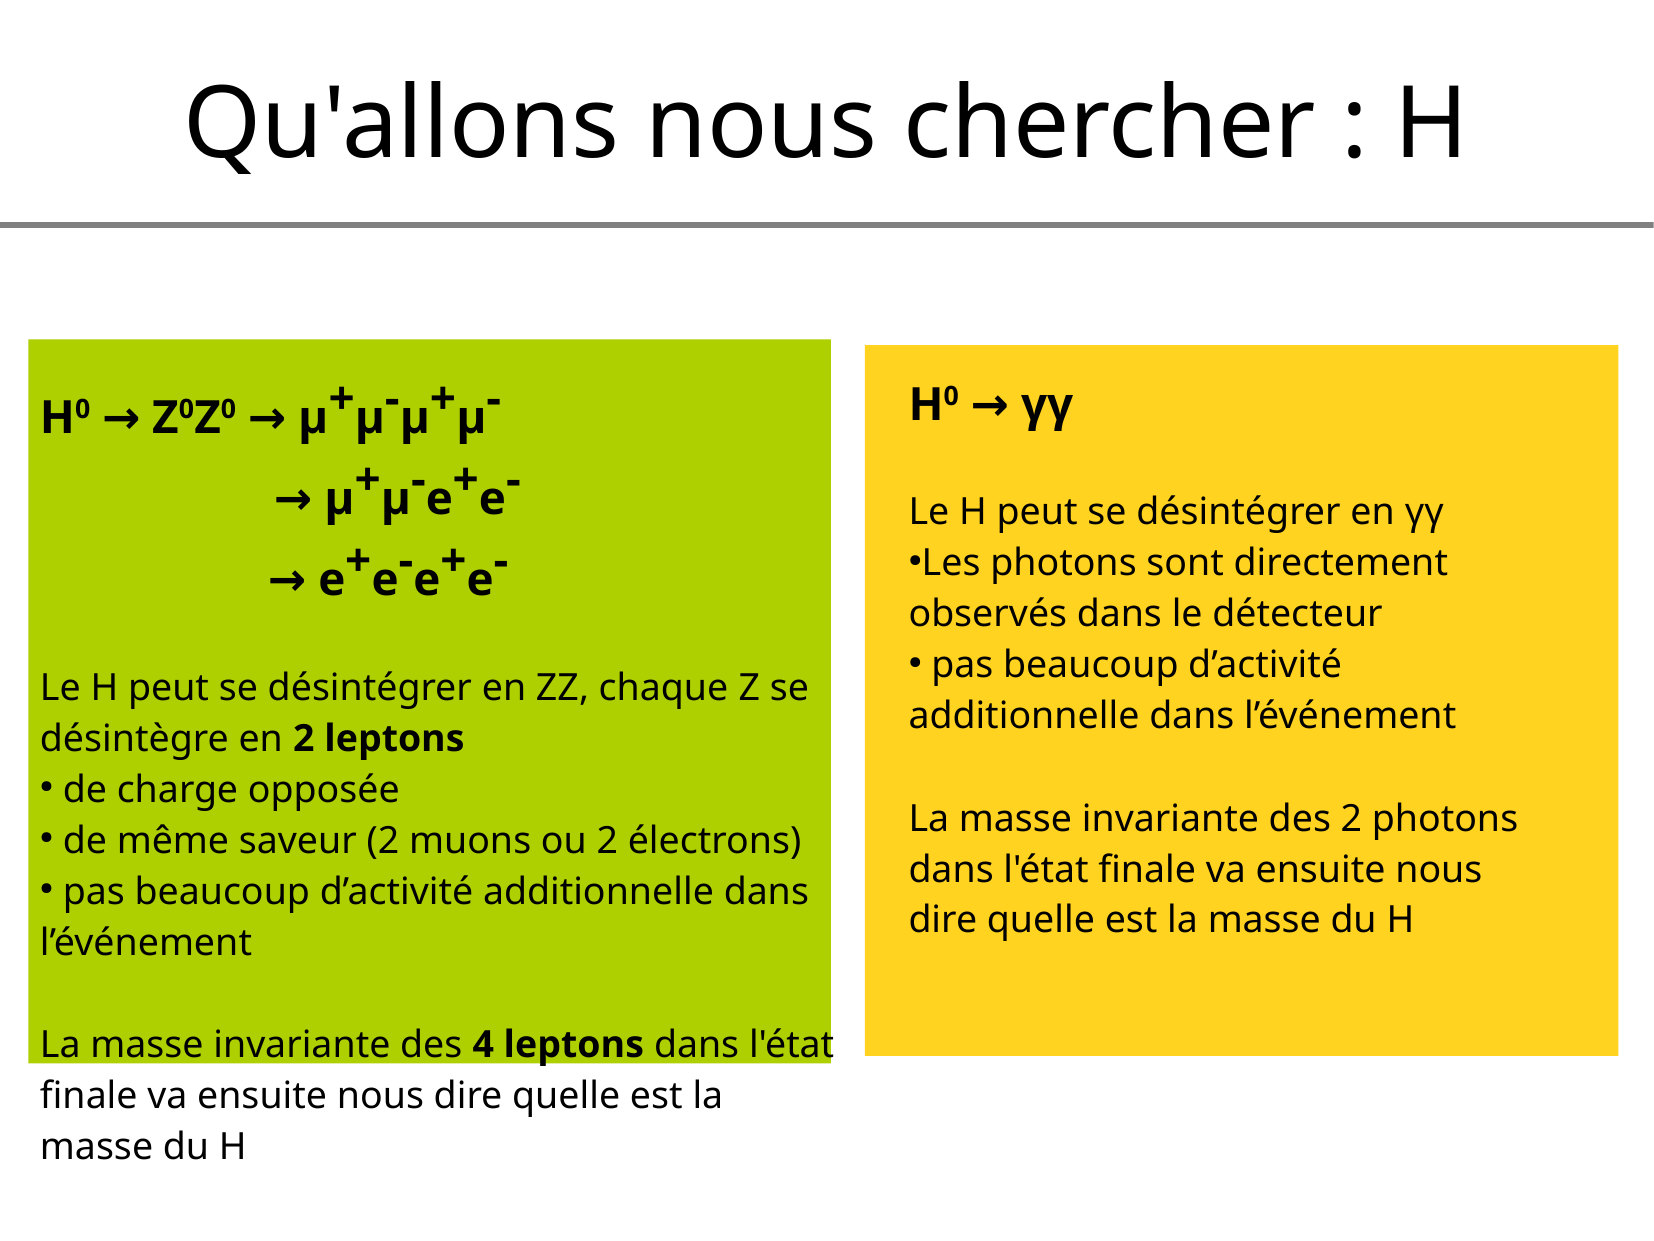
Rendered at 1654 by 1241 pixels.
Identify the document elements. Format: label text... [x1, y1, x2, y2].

text_box H0 → γγ Le H peut se désintégrer en γγ Les photons sont directement observés dans le détecteur pas beaucoup d’activité additionnelle dans l’événement La masse invariante des 2 photons dans l'état finale va ensuite nous dire quelle est la masse du H [893, 363, 1576, 865]
text_box H0 → Z0Z0 → μ+μ-μ+μ- → μ+μ-e+e- → e+e-e+e- Le H peut se désintégrer en ZZ, chaque Z se désintègre en 2 leptons de charge opposée de même saveur (2 muons ou 2 électrons) pas beaucoup d’activité additionnelle dans l’événement La masse invariante des 4 leptons dans l'état finale va ensuite nous dire quelle est la masse du H [25, 357, 857, 1022]
text_box [827, 1039, 831, 1055]
text_box Qu'allons nous chercher : H [0, 43, 1654, 173]
text_box [546, 1041, 553, 1053]
text_box [864, 345, 1619, 1056]
text_box [28, 1022, 831, 1064]
text_box [28, 339, 831, 357]
